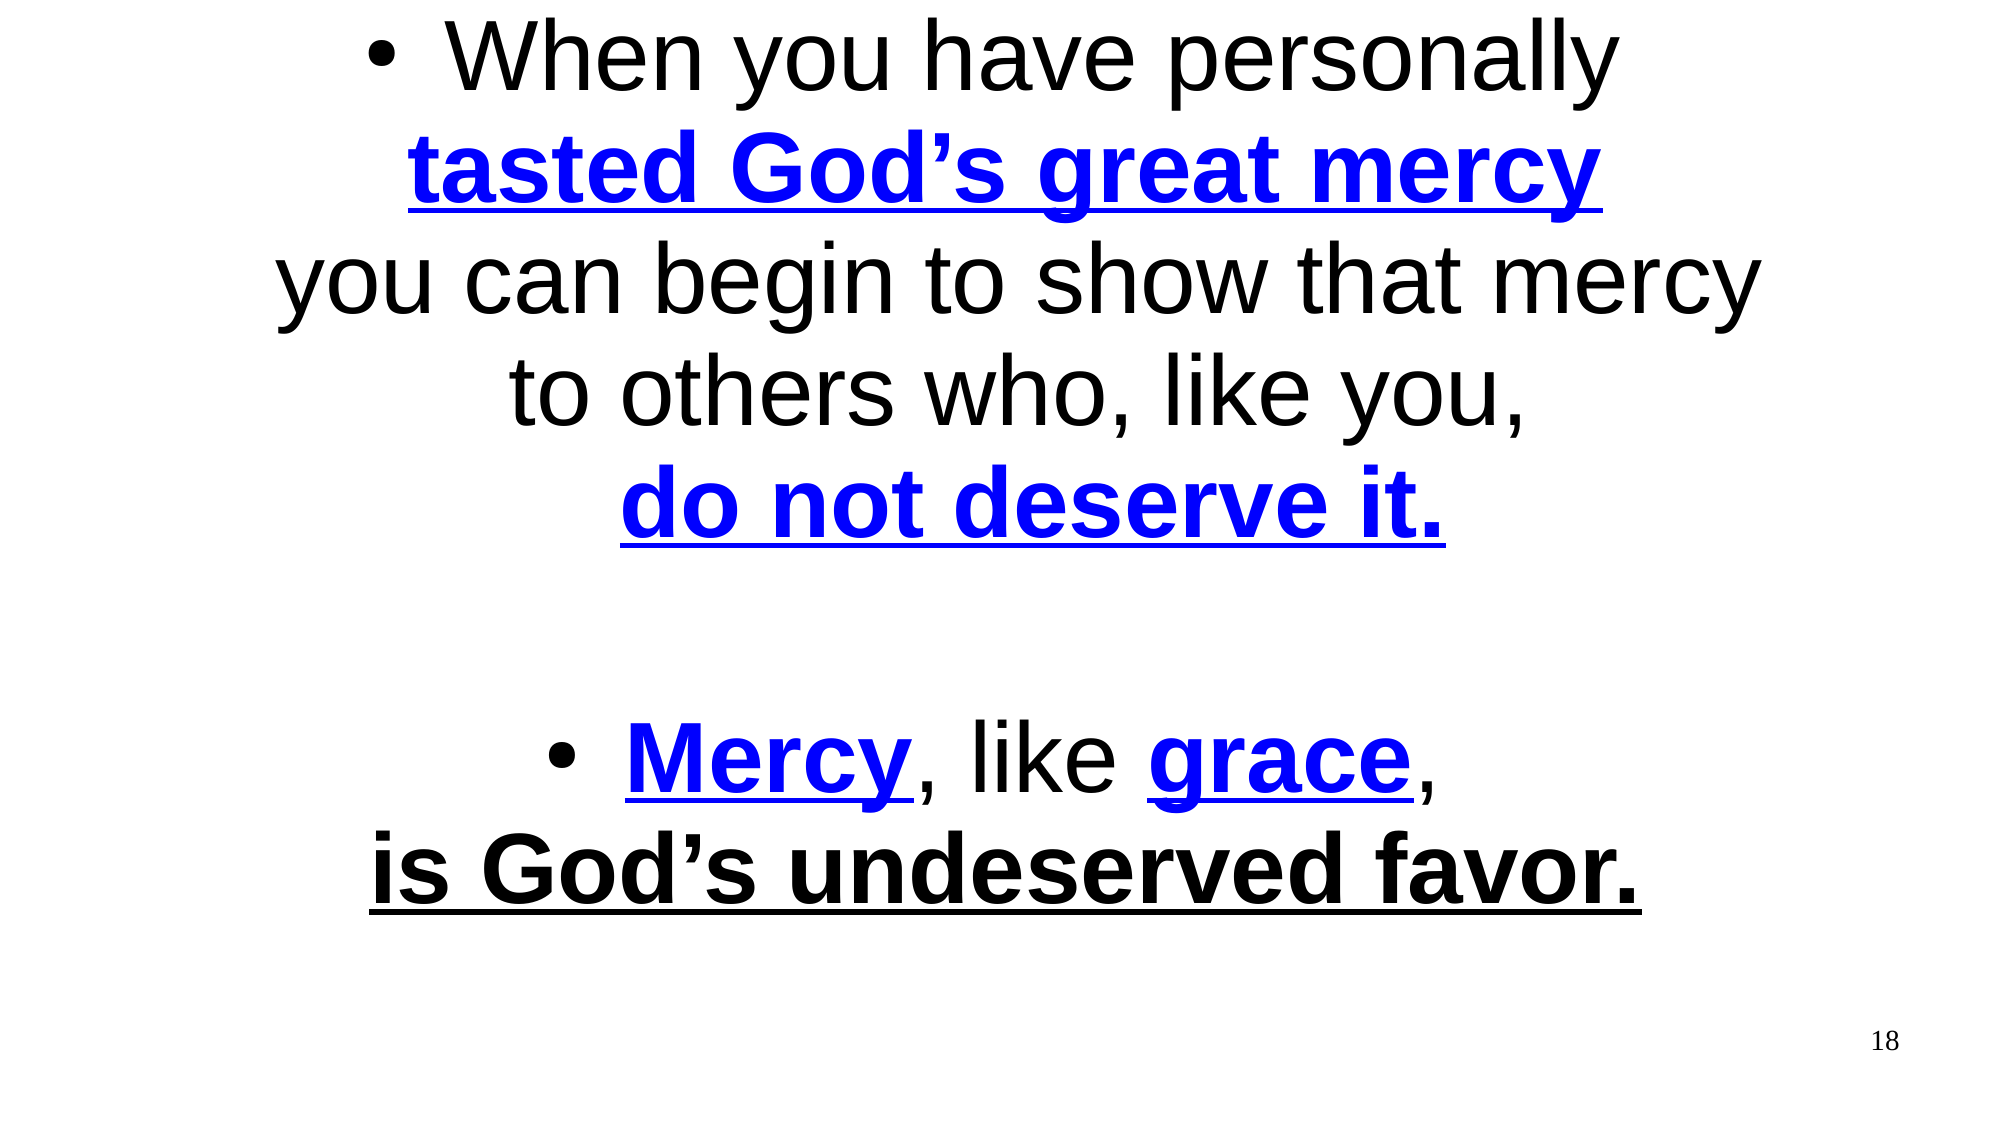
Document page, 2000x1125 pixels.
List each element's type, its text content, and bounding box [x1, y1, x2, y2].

list When you have personally tasted God’s great mercy you can begin to show that mercy to others who, like you, do not deserve it. Mercy, like grace, is God’s undeserved favor. [0, 0, 1996, 1123]
